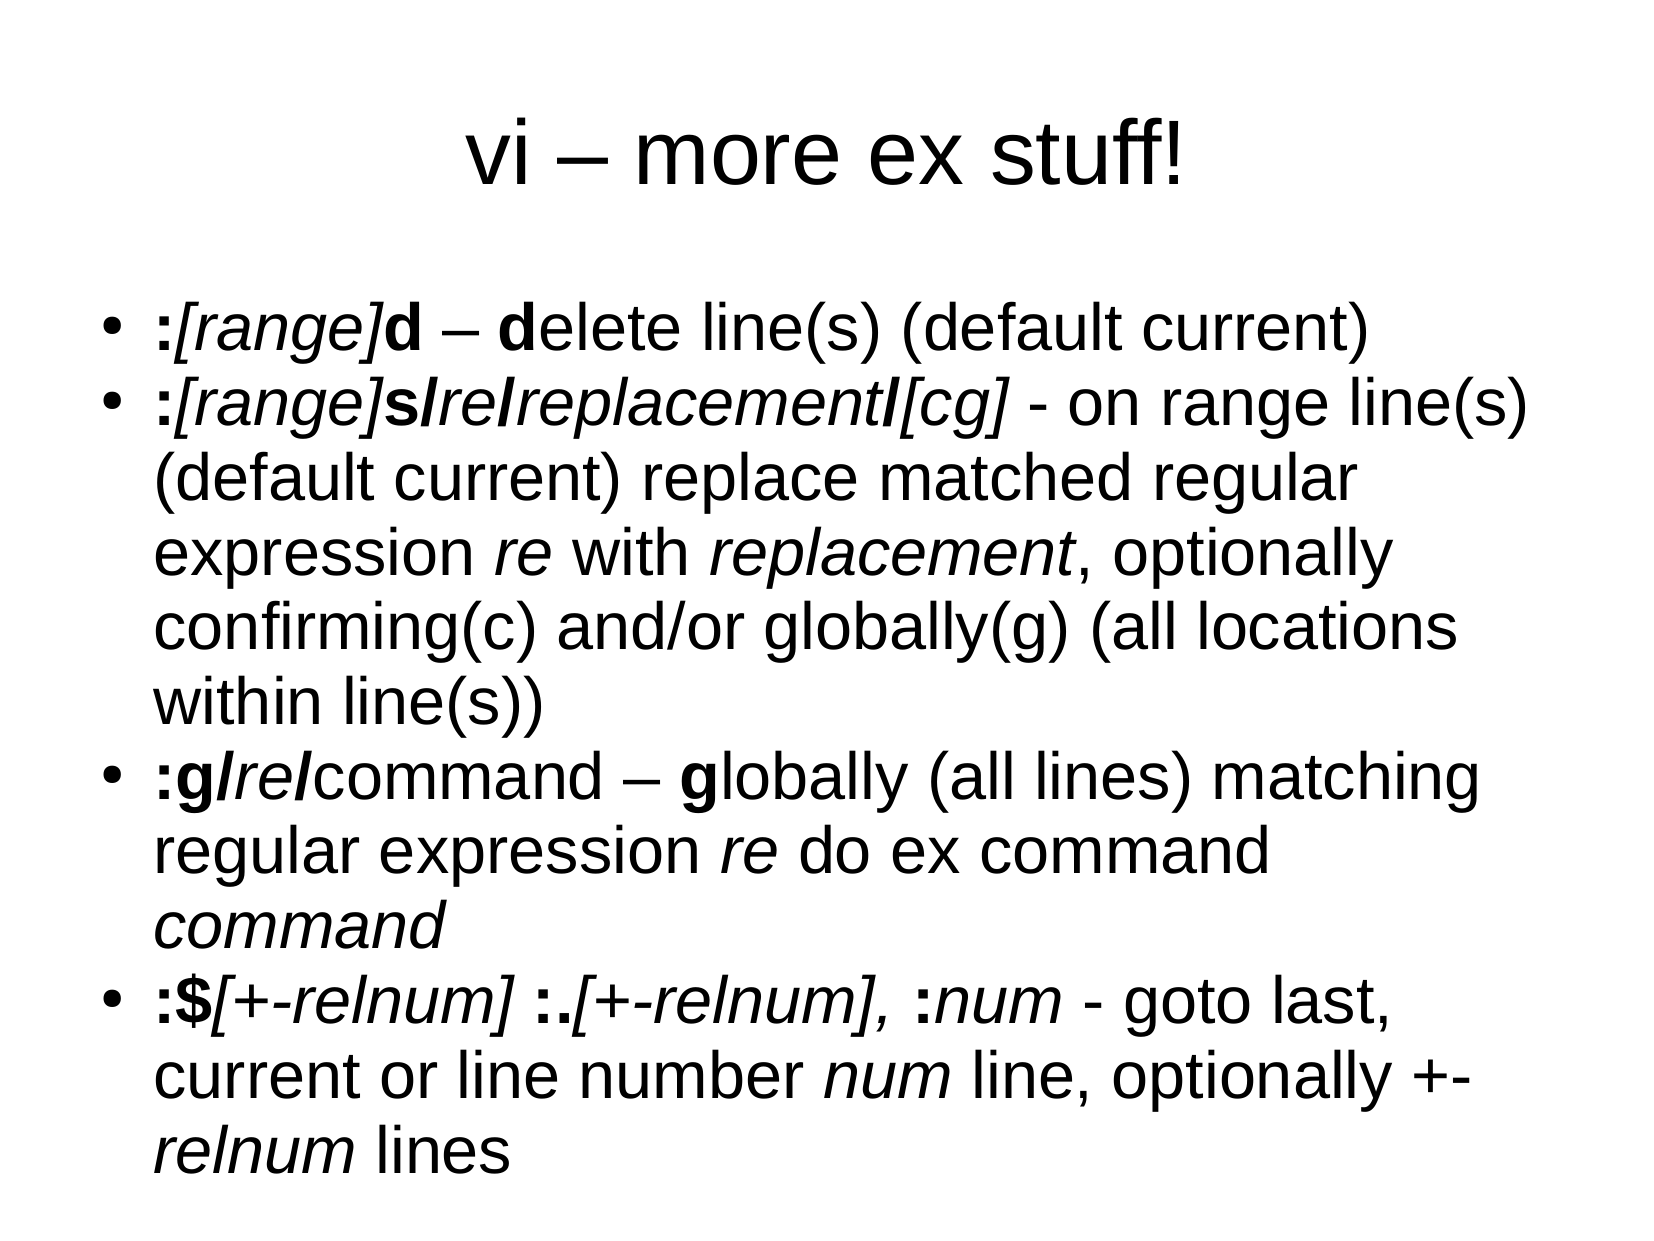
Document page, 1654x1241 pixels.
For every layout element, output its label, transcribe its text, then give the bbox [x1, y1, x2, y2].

list :[range]d – delete line(s) (default current) :[range]s/re/replacement/[cg] - on range line(s) (default current) replace matched regular expression re with replacement, optionally confirming(c) and/or globally(g) (all locations within line(s)) :g/re/command – globally (all lines) matching regular expression re do ex command command :$[+-relnum] :.[+-relnum], :num - goto last, current or line number num line, optionally +- relnum lines [82, 290, 1571, 1188]
title vi – more ex stuff! [82, 56, 1571, 250]
